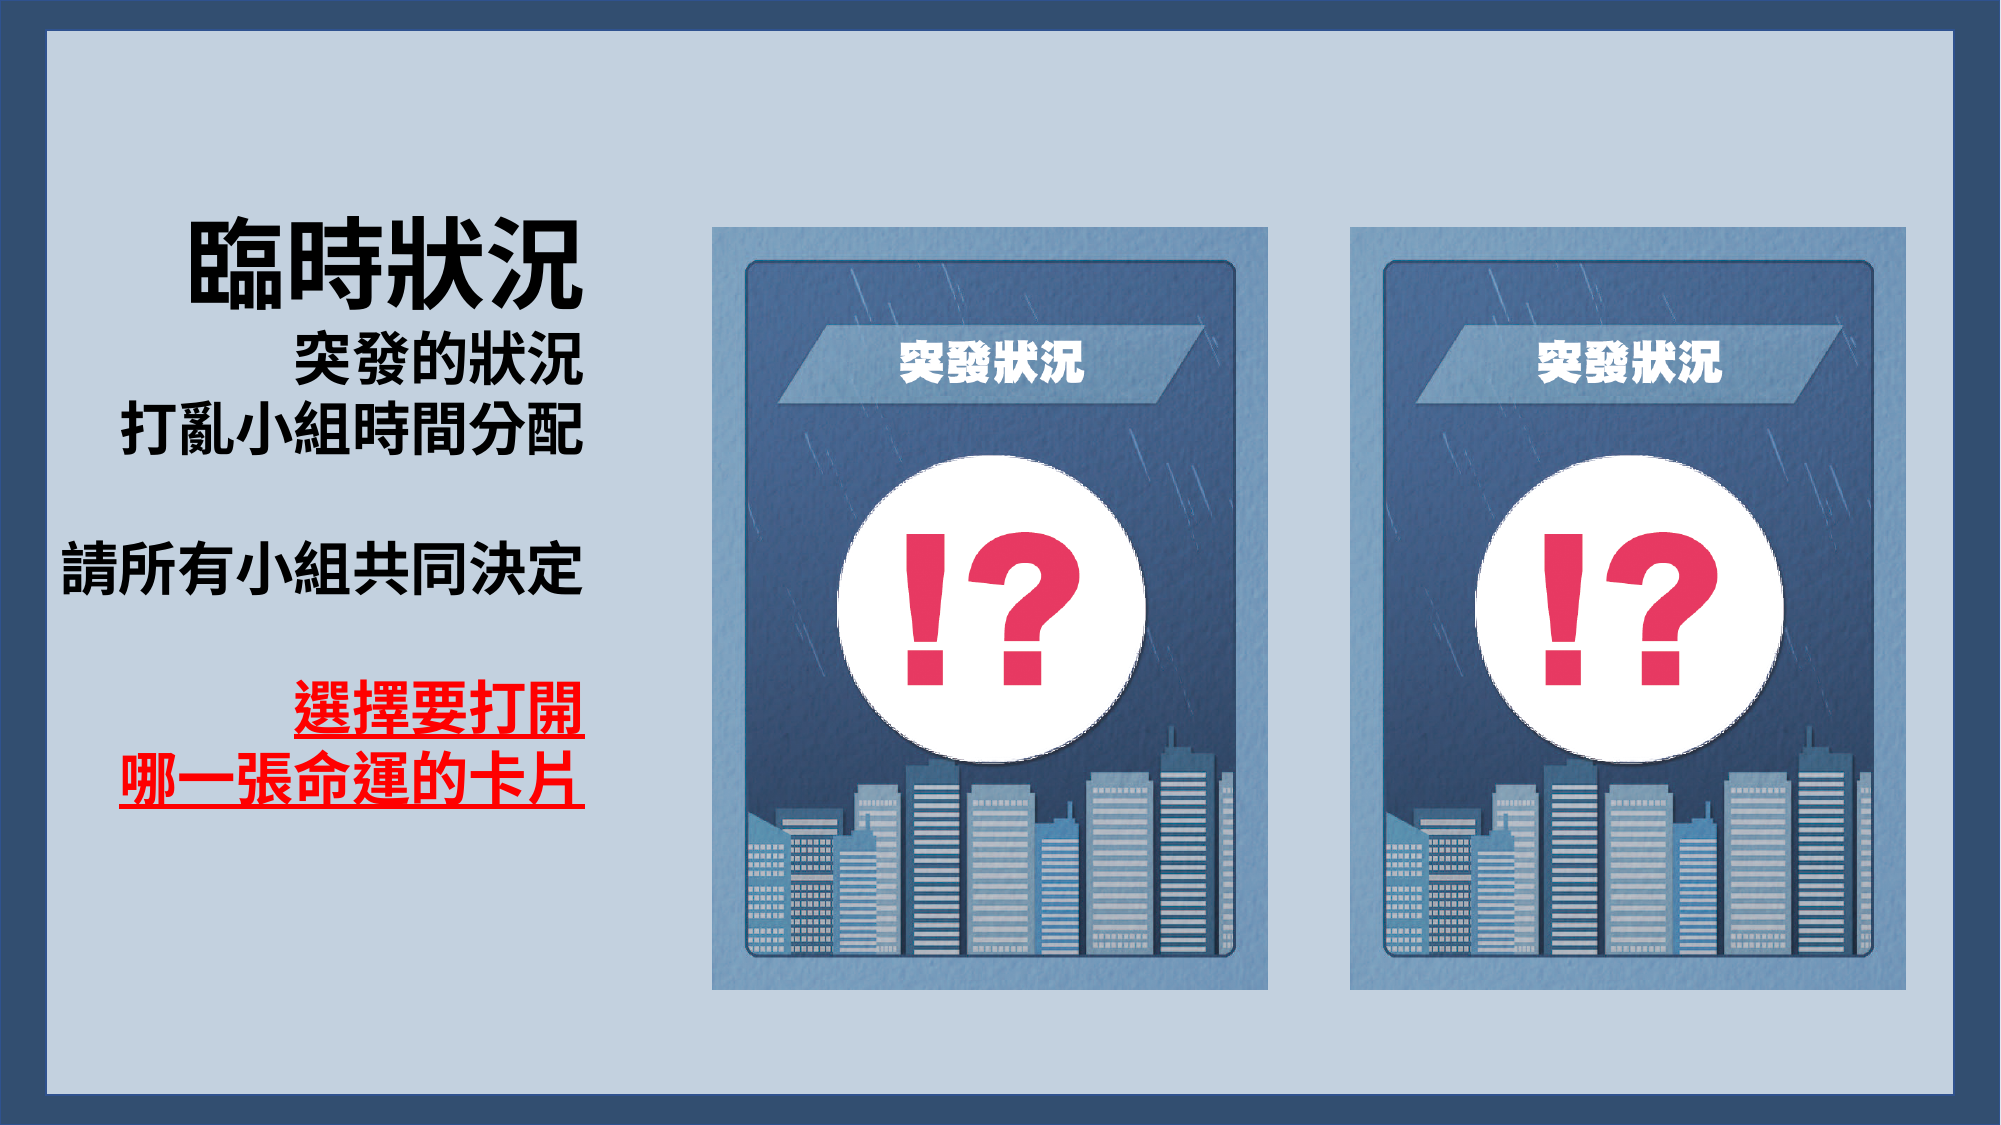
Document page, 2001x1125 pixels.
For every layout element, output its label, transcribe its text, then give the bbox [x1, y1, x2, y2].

text_box 臨時狀況 突發的狀況 打亂小組時間分配 請所有小組共同決定 選擇要打開 哪一張命運的卡片 [46, 194, 676, 819]
picture [712, 228, 1268, 991]
picture [1350, 228, 1906, 991]
